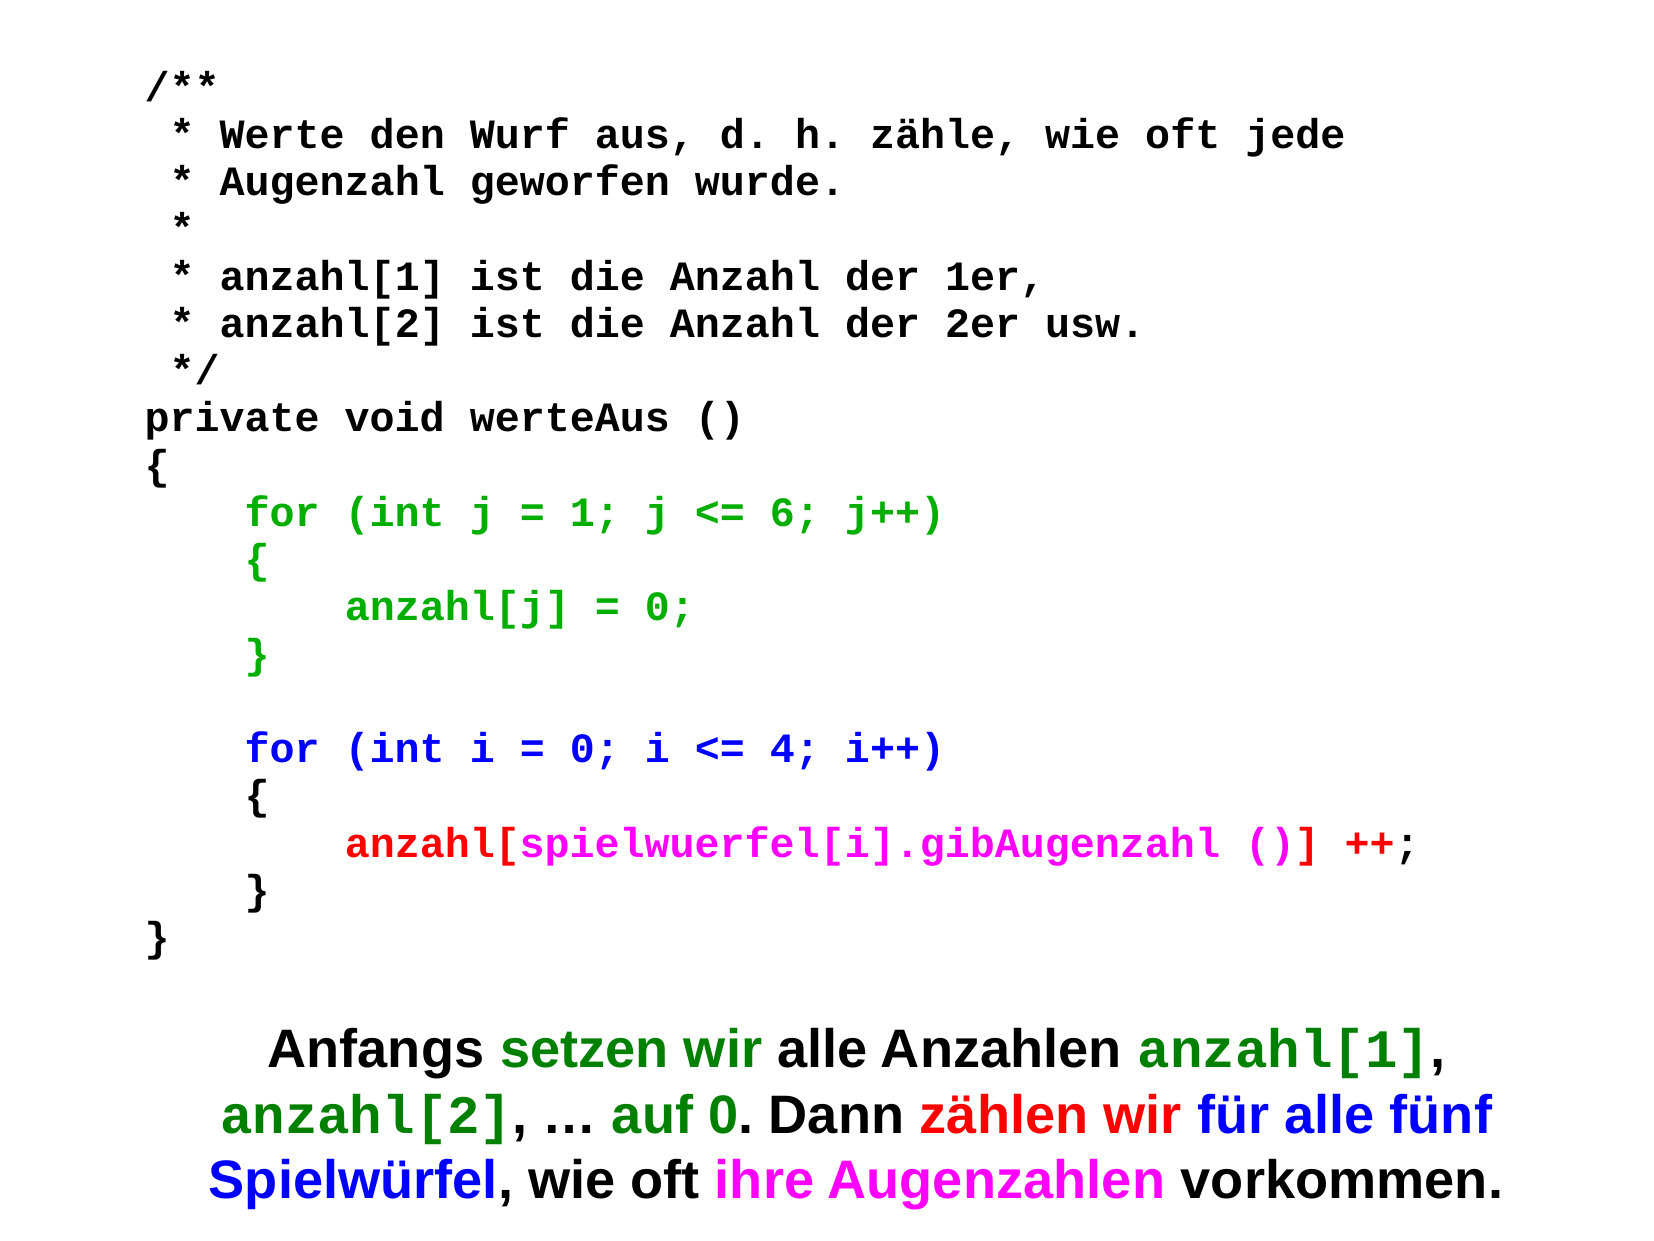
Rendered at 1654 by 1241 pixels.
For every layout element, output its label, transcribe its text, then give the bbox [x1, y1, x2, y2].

text_box /** * Werte den Wurf aus, d. h. zähle, wie oft jede * Augenzahl geworfen wurde. * * anzahl[1] ist die Anzahl der 1er, * anzahl[2] ist die Anzahl der 2er usw. */ private void werteAus () { for (int j = 1; j <= 6; j++) { anzahl[j] = 0; } for (int i = 0; i <= 4; i++) { anzahl[spielwuerfel[i].gibAugenzahl ()] ++; } } [129, 59, 1607, 982]
text_box Anfangs setzen wir alle Anzahlen anzahl[1], anzahl[2], … auf 0. Dann zählen wir für alle fünf Spielwürfel, wie oft ihre Augenzahlen vorkommen. [118, 1011, 1595, 1222]
